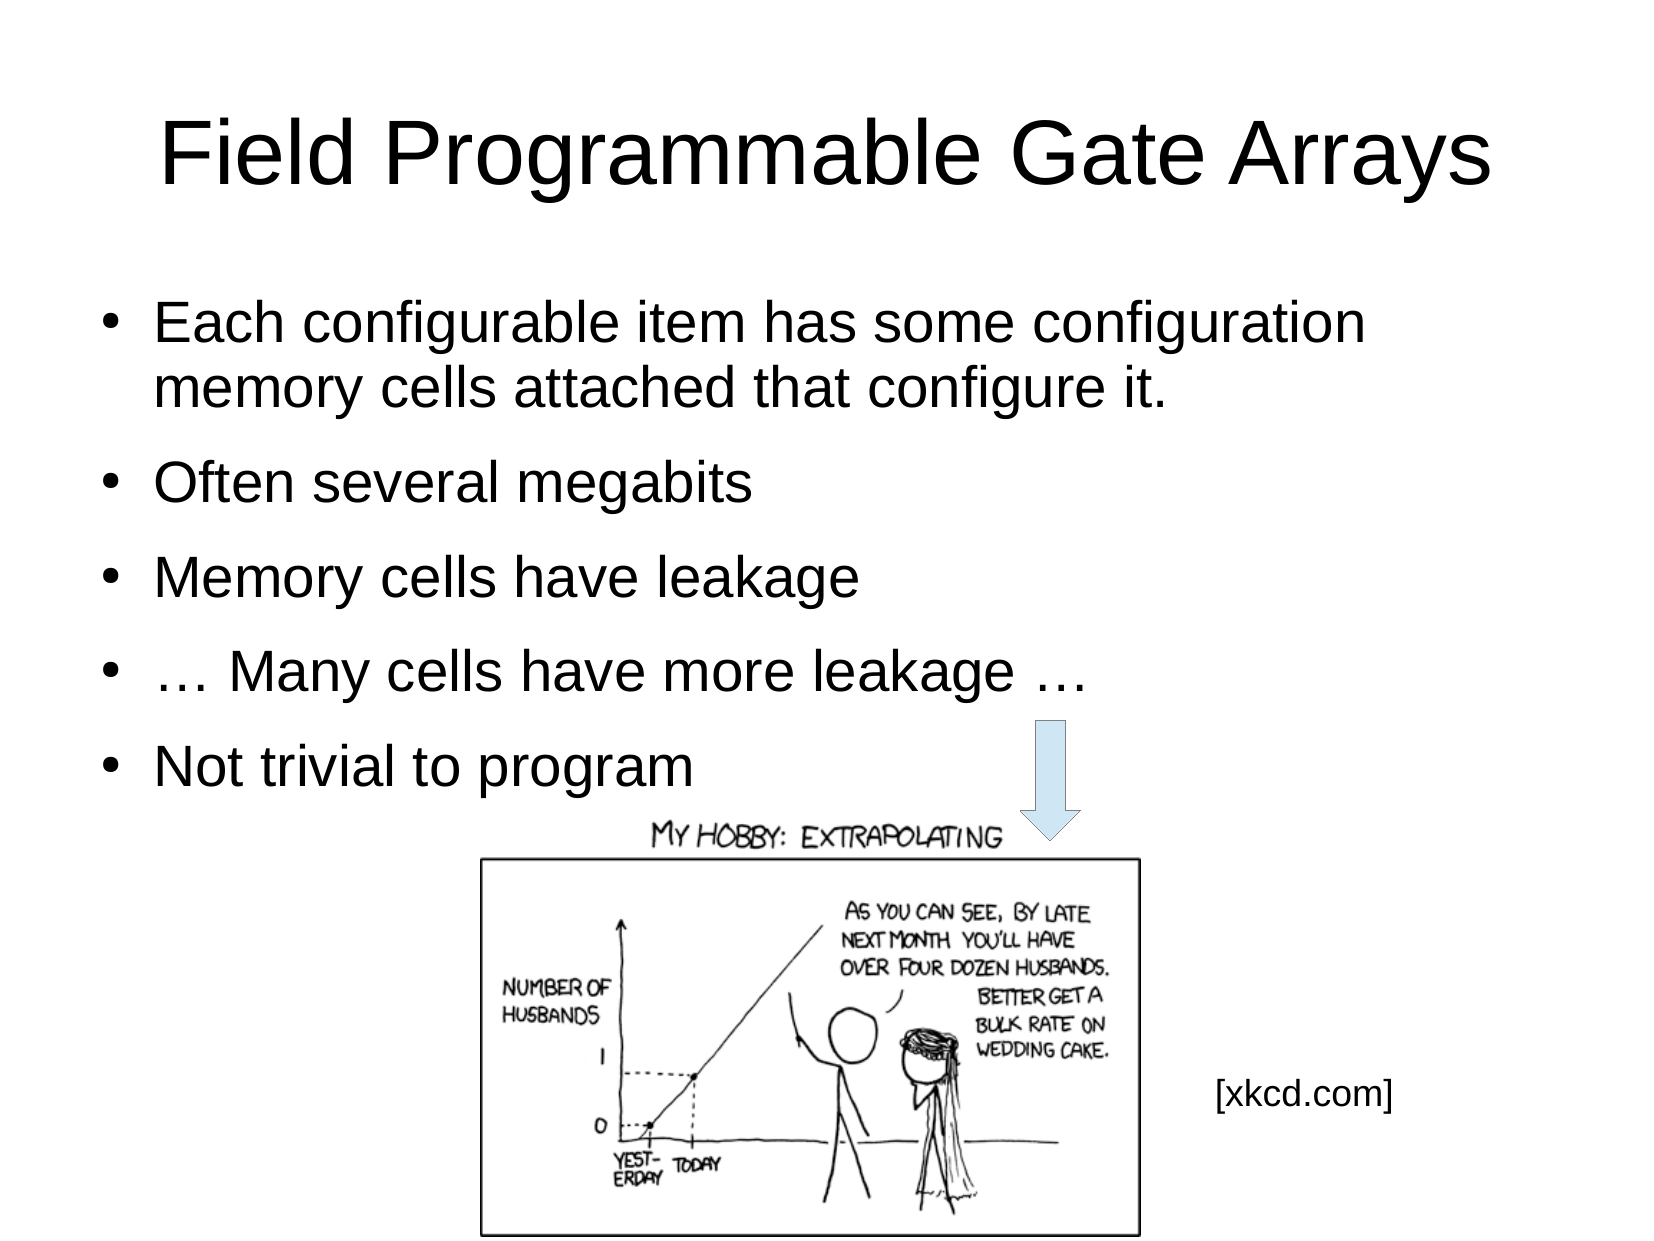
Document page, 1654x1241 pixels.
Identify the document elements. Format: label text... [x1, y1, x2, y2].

picture [480, 813, 1141, 1237]
text_box [1020, 720, 1081, 841]
list Each configurable item has some configuration memory cells attached that configure it. Often several megabits Memory cells have leakage … Many cells have more leakage … Not trivial to program [82, 290, 1538, 1010]
title Field Programmable Gate Arrays [82, 49, 1571, 257]
text_box [xkcd.com] [1200, 1065, 1531, 1122]
